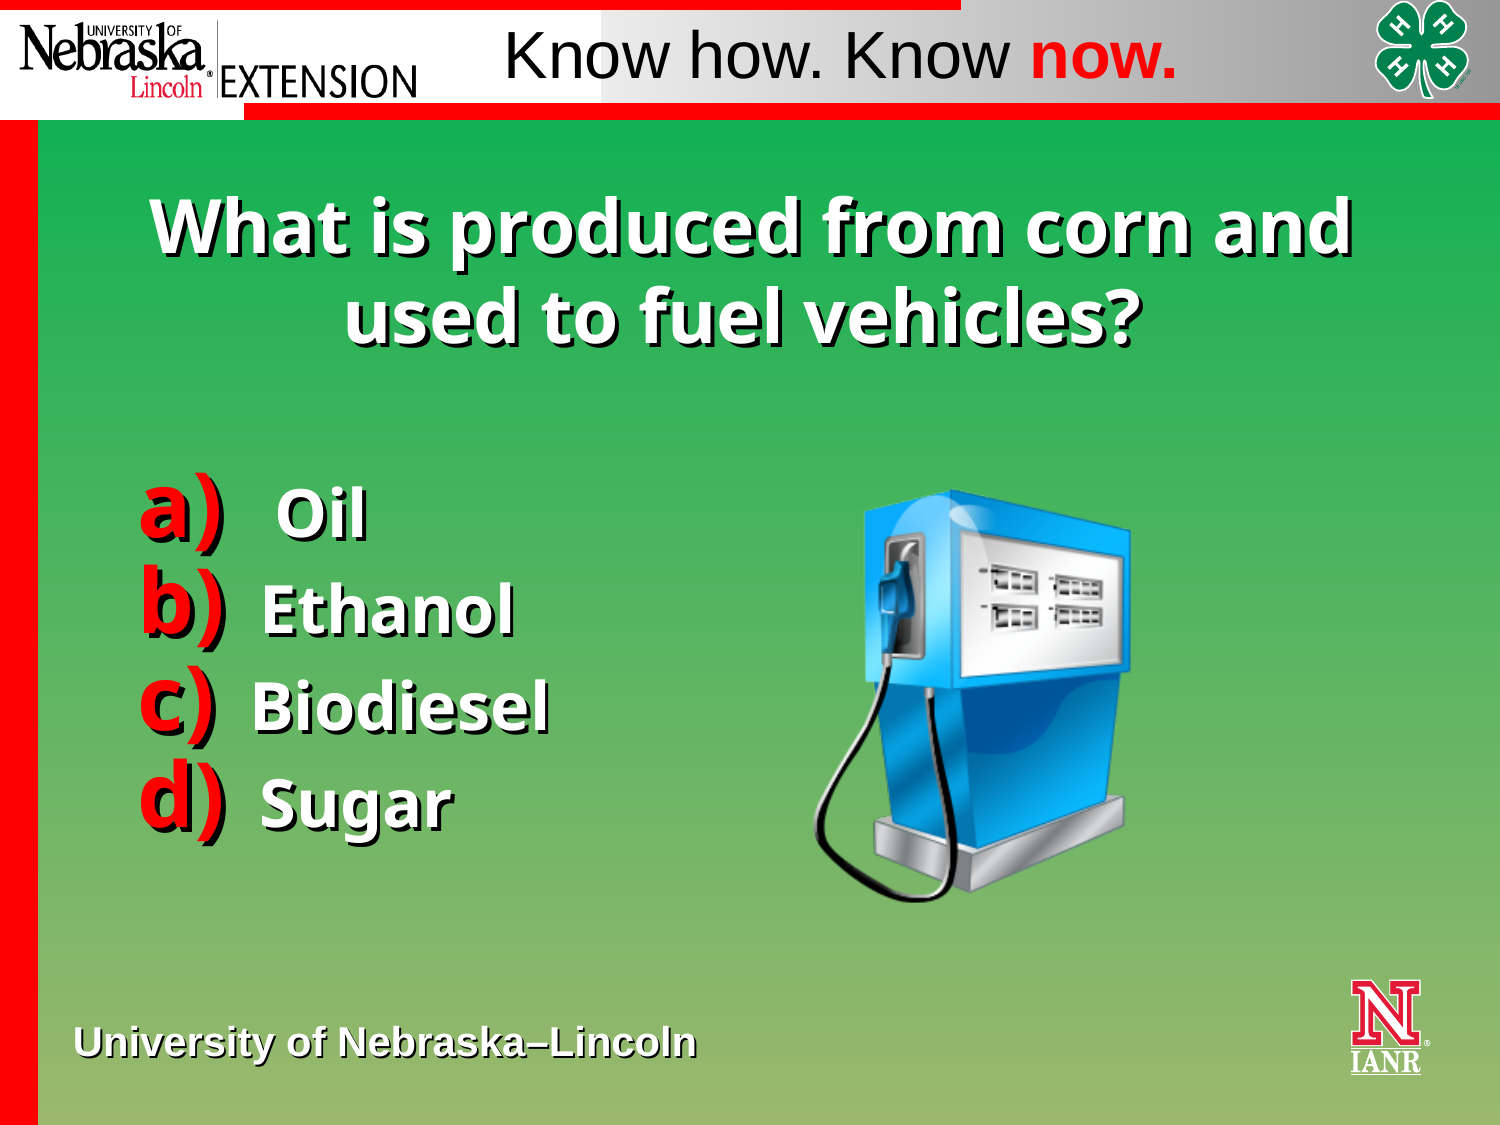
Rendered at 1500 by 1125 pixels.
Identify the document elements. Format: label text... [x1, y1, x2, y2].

title What is produced from corn and used to fuel vehicles? [77, 161, 1428, 376]
picture [772, 466, 1223, 917]
list Oil Ethanol Biodiesel Sugar [122, 462, 1473, 1021]
